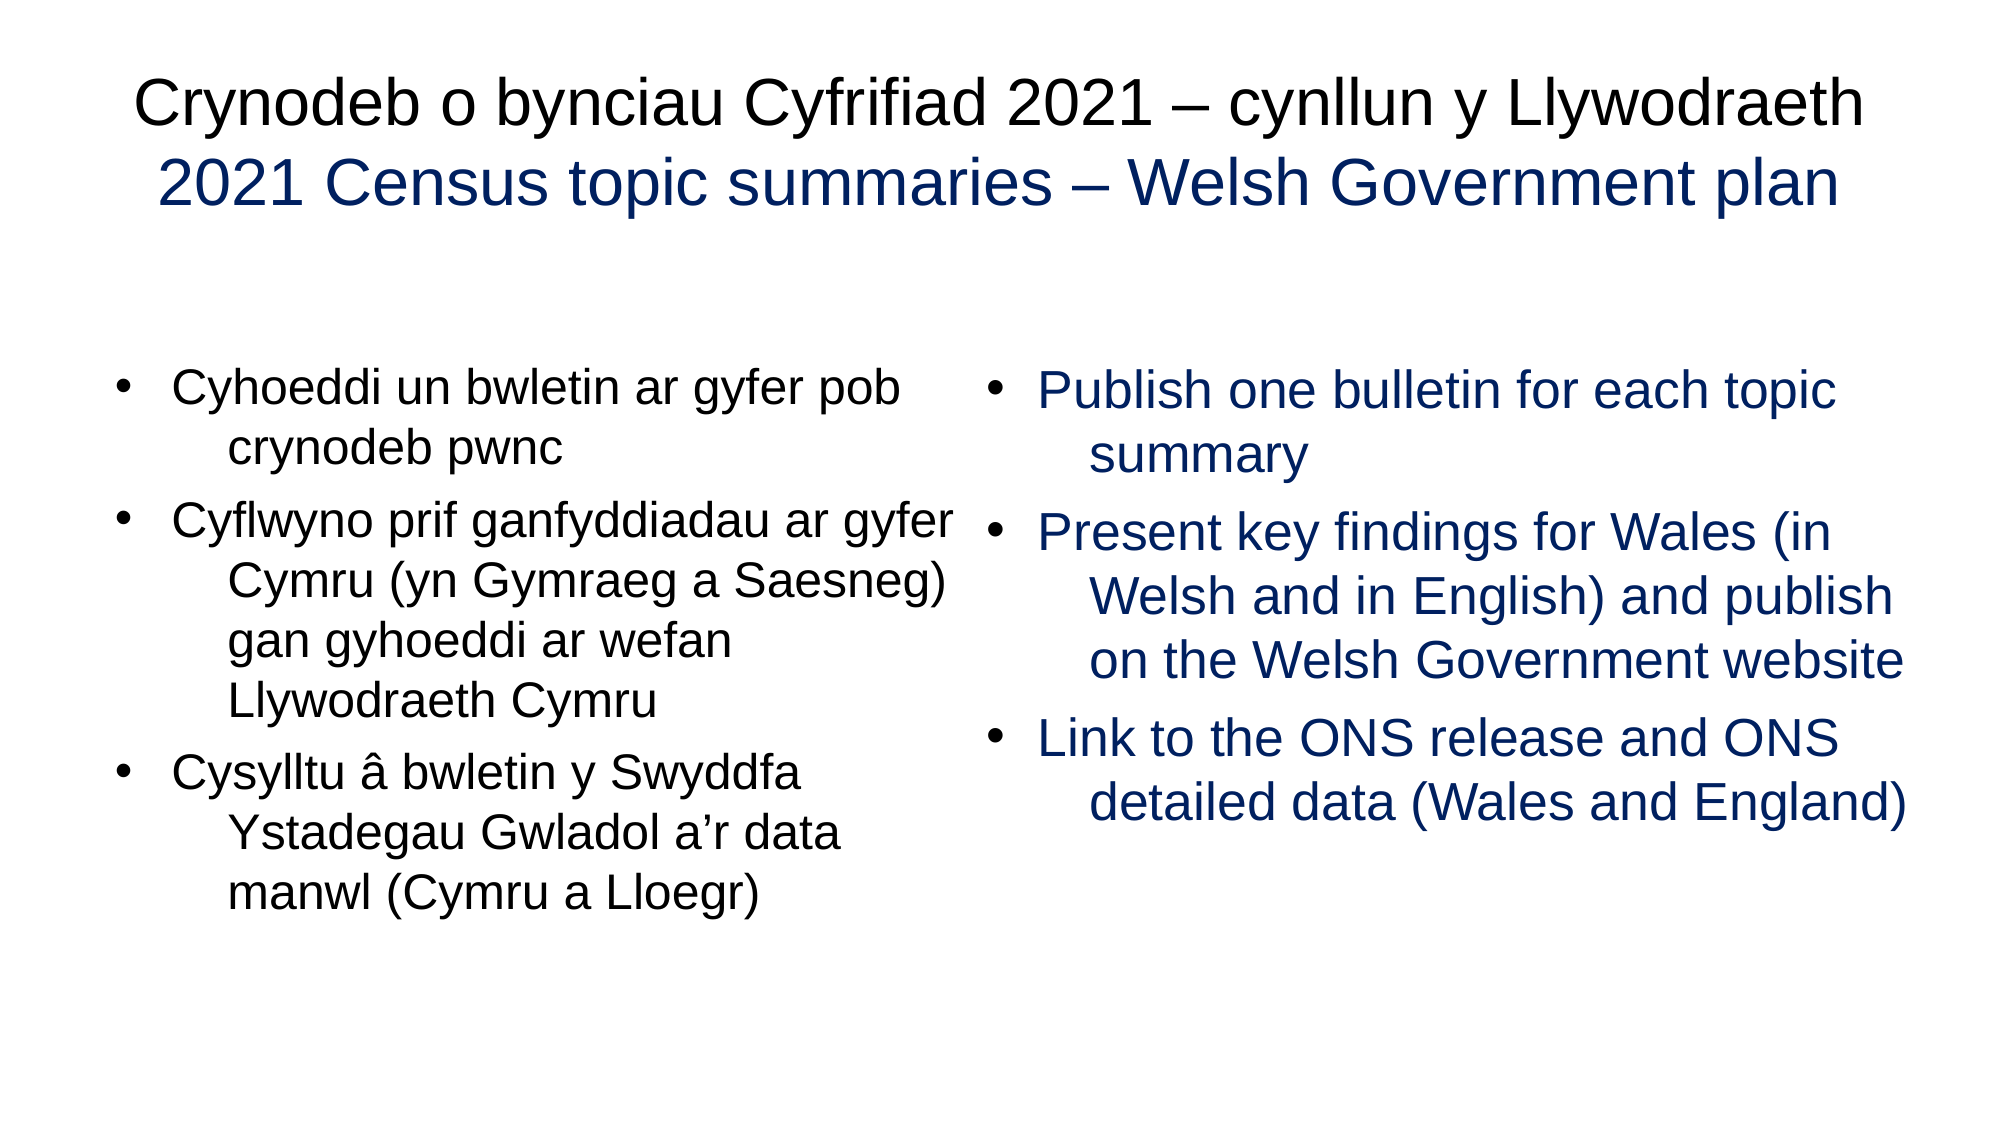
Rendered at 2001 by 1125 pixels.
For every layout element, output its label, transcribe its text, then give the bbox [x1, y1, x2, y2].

title Crynodeb o bynciau Cyfrifiad 2021 – cynllun y Llywodraeth 2021 Census topic summaries – Welsh Government plan [99, 45, 1900, 233]
list Cyhoeddi un bwletin ar gyfer pob crynodeb pwnc Cyflwyno prif ganfyddiadau ar gyfer Cymru (yn Gymraeg a Saesneg) gan gyhoeddi ar wefan Llywodraeth Cymru Cysylltu â bwletin y Swyddfa Ystadegau Gwladol a’r data manwl (Cymru a Lloegr) [99, 347, 1000, 1023]
text_box Publish one bulletin for each topic summary Present key findings for Wales (in Welsh and in English) and publish on the Welsh Government website Link to the ONS release and ONS detailed data (Wales and England) [1000, 347, 1961, 927]
